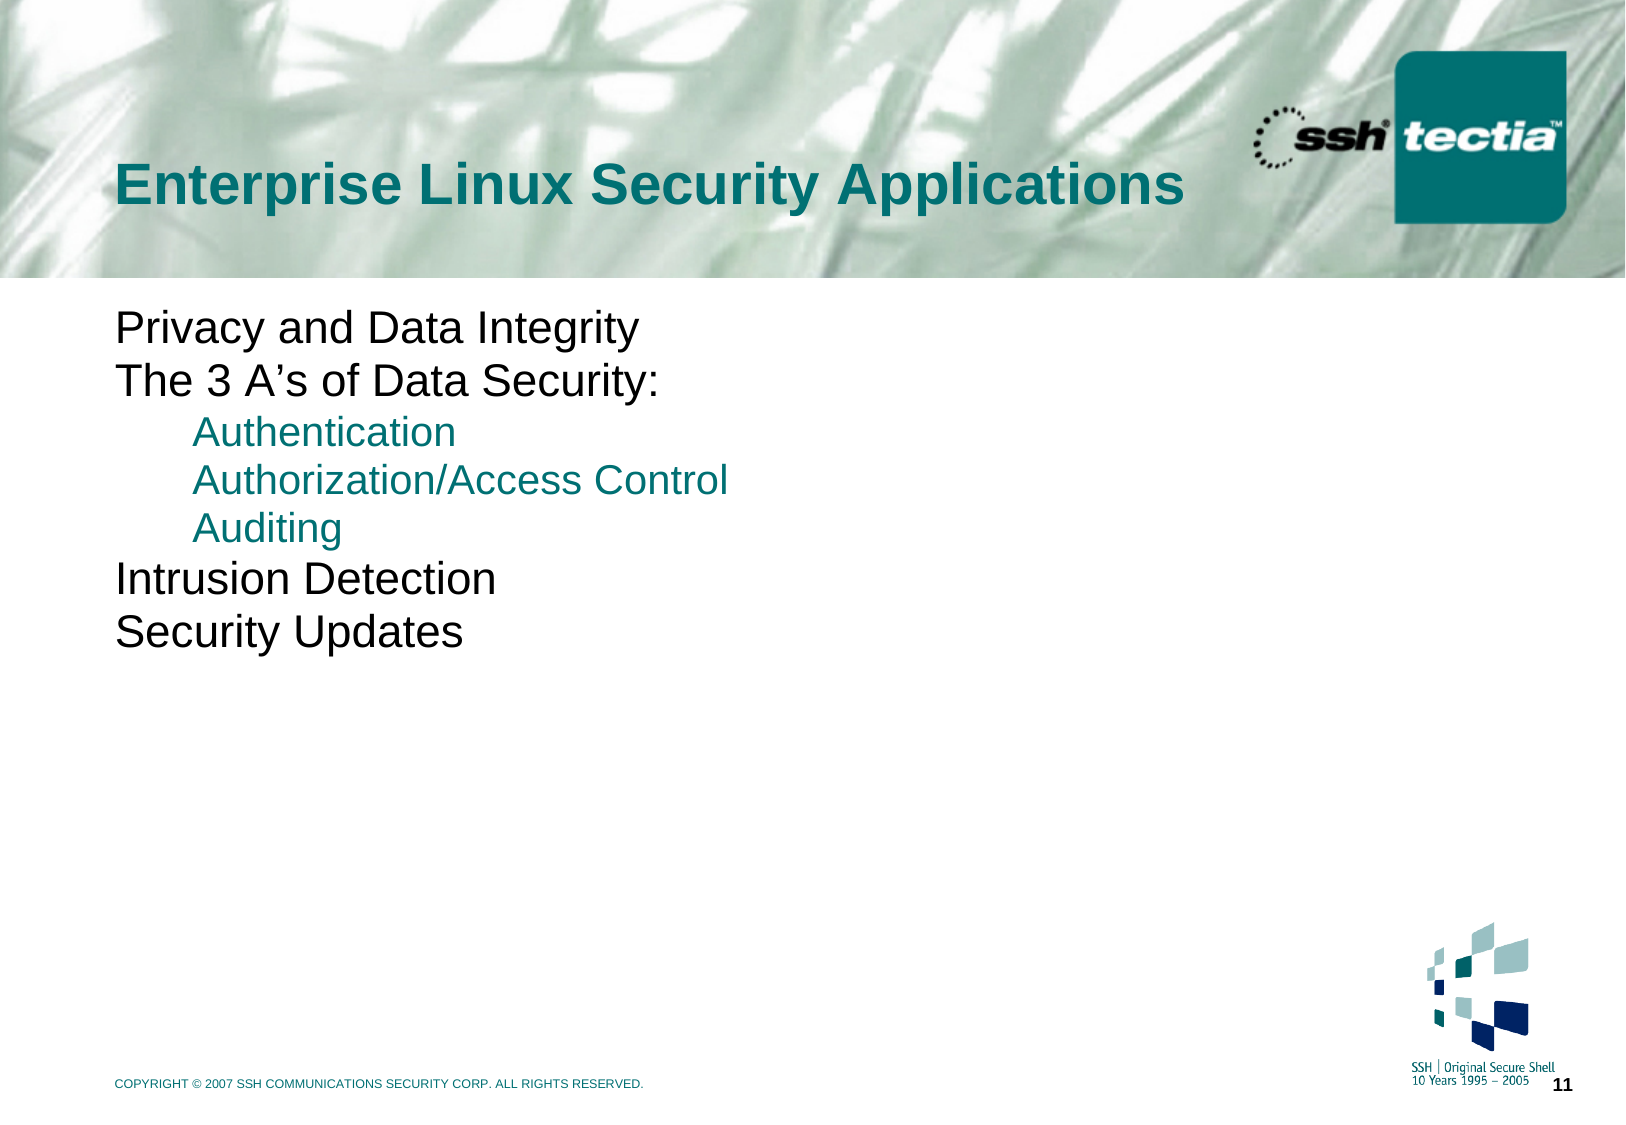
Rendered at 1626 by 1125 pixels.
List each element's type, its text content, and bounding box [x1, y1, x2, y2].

title Enterprise Linux Security Applications [99, 99, 1213, 276]
picture [0, 0, 1626, 278]
list Privacy and Data Integrity The 3 A’s of Data Security: Authentication Authorization/Access Control Auditing Intrusion Detection Security Updates [99, 299, 1575, 1000]
